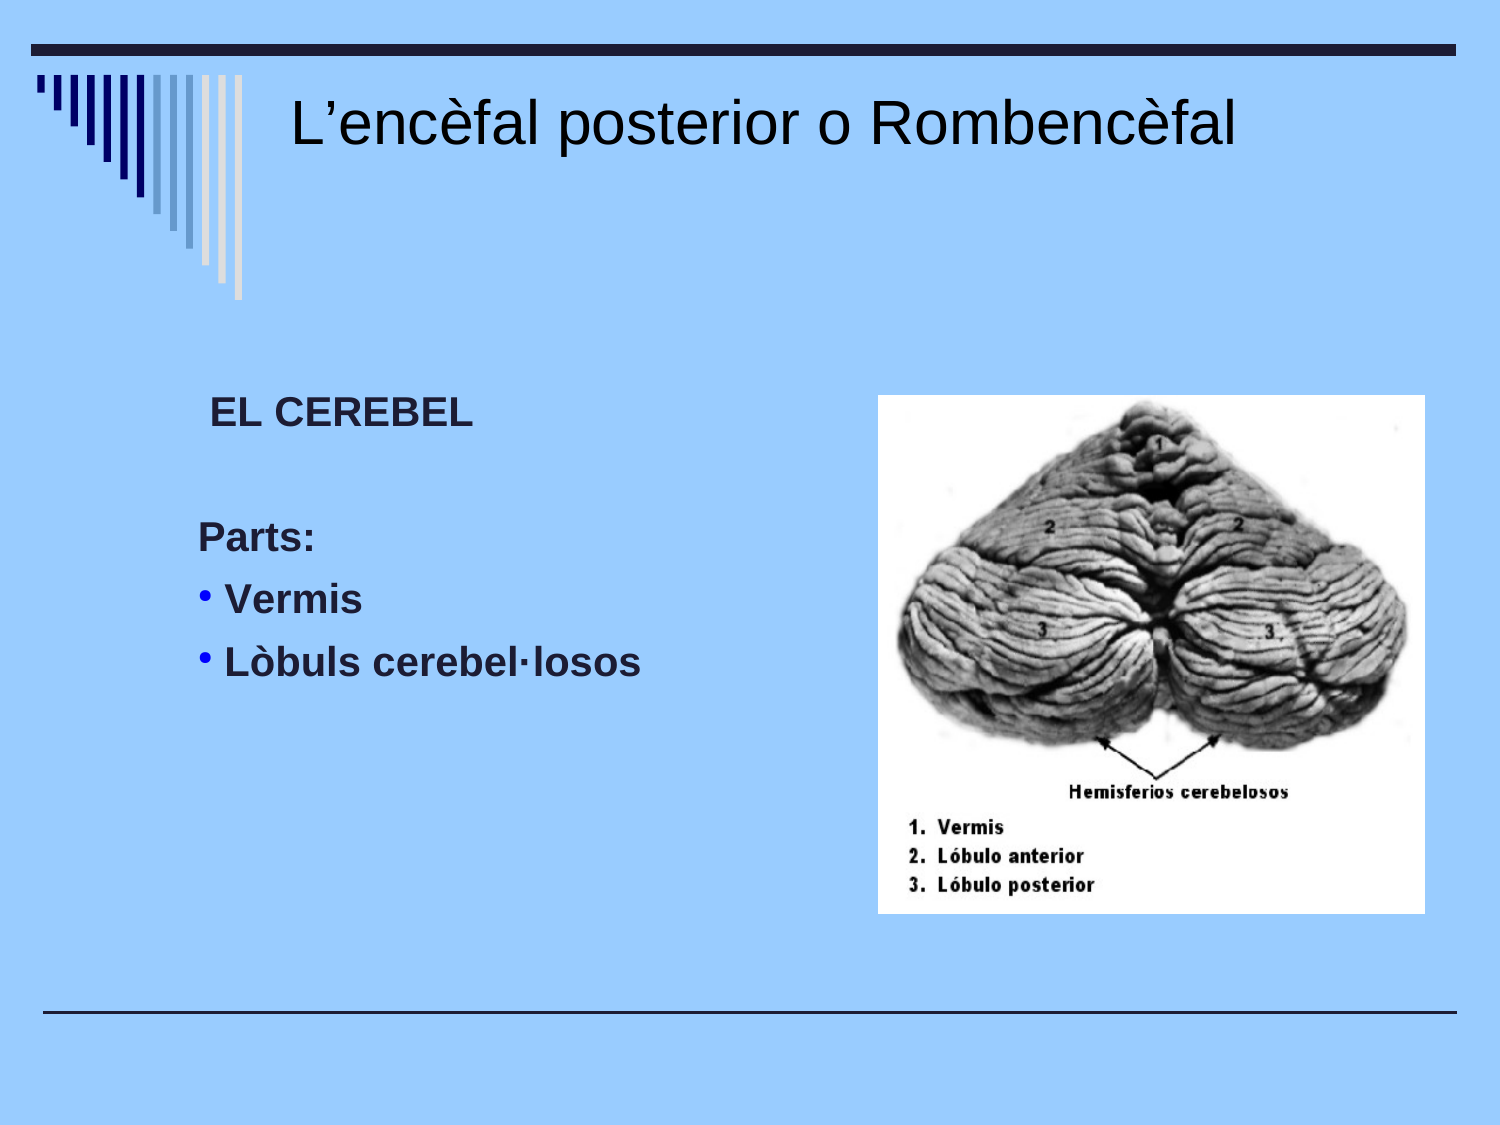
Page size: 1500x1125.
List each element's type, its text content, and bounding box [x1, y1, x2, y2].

list EL CEREBEL Parts: Vermis Lòbuls cerebel·losos [183, 314, 817, 1060]
text_box [878, 395, 1425, 914]
title L’encèfal posterior o Rombencèfal [274, 75, 1425, 288]
